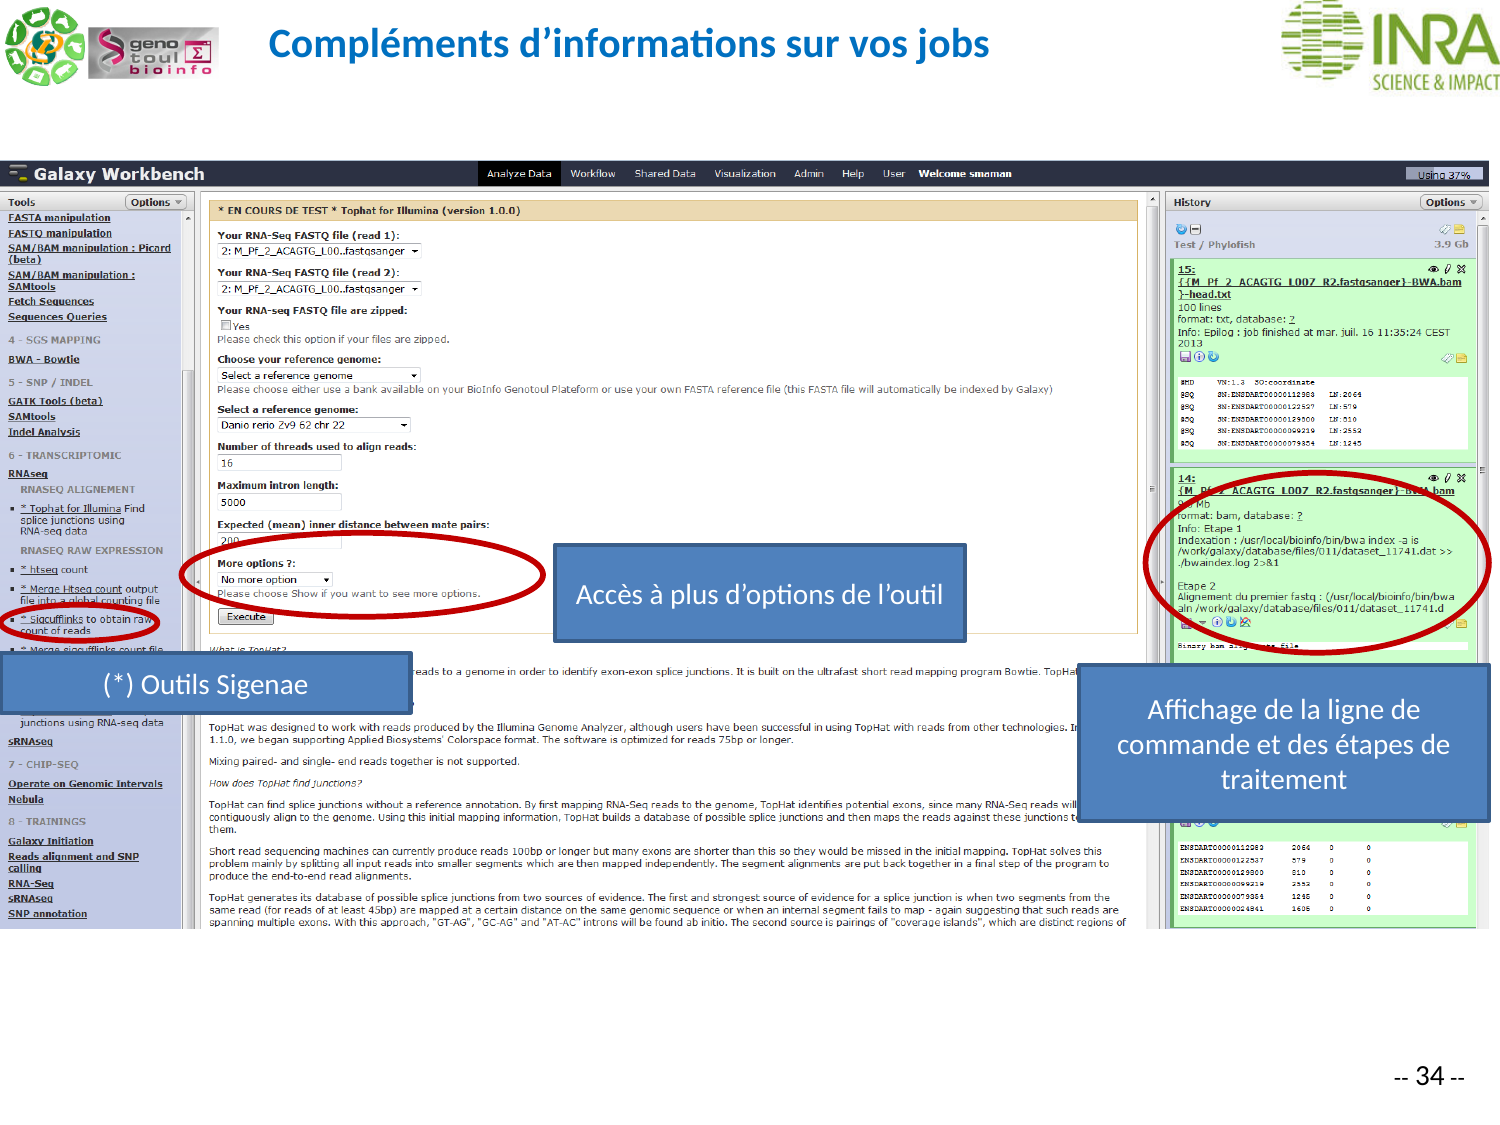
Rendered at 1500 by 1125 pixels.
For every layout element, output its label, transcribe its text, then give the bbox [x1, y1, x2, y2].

picture [5, 7, 85, 86]
text_box (*) Outils Sigenae [1, 653, 410, 713]
picture [1281, 0, 1500, 110]
picture [88, 27, 219, 79]
text_box Accès à plus d’options de l’outil [555, 545, 965, 641]
picture [1149, 476, 1485, 649]
picture [0, 160, 1489, 929]
picture [4, 608, 154, 637]
text_box Compléments d’informations sur vos jobs [253, 19, 1270, 86]
text_box Affichage de la ligne de commande et des étapes de traitement [1079, 665, 1489, 821]
